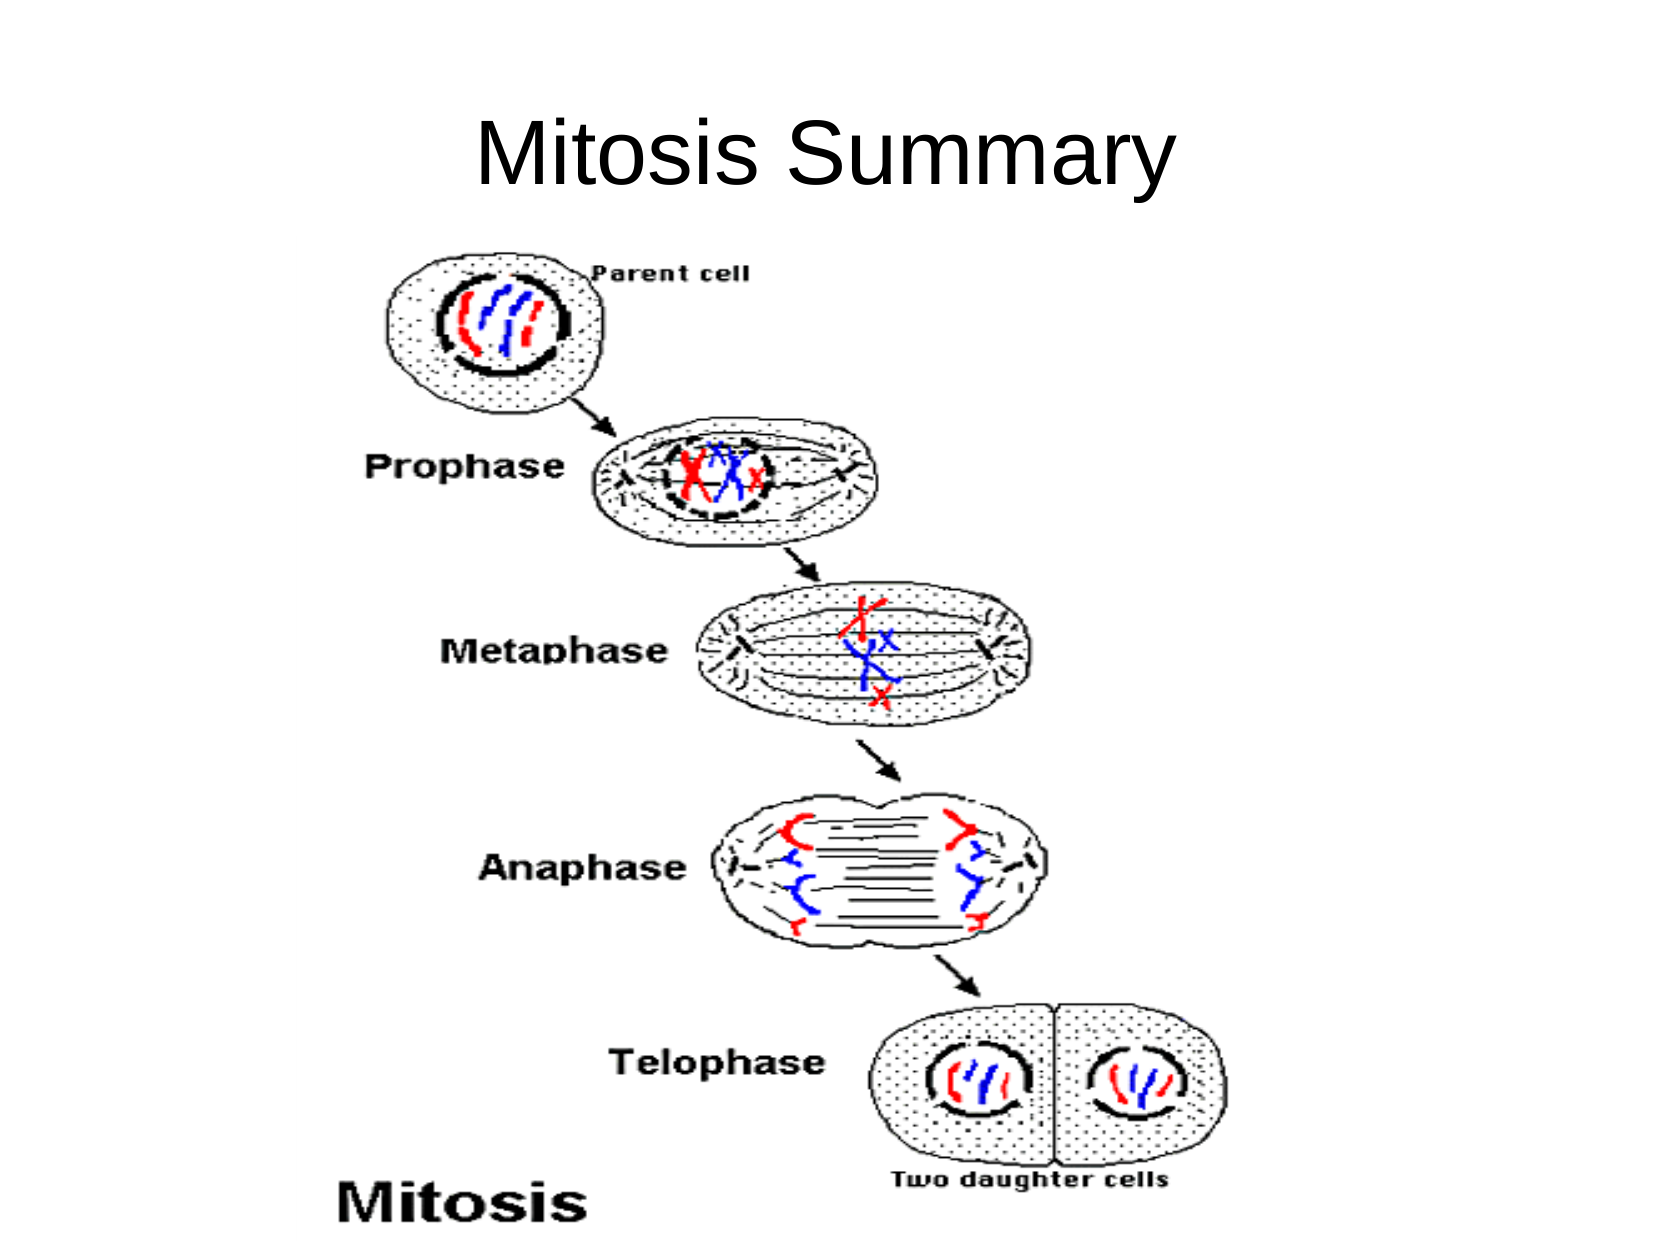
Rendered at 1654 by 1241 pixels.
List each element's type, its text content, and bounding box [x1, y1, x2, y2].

picture [295, 236, 1418, 1241]
title Mitosis Summary [82, 49, 1571, 257]
